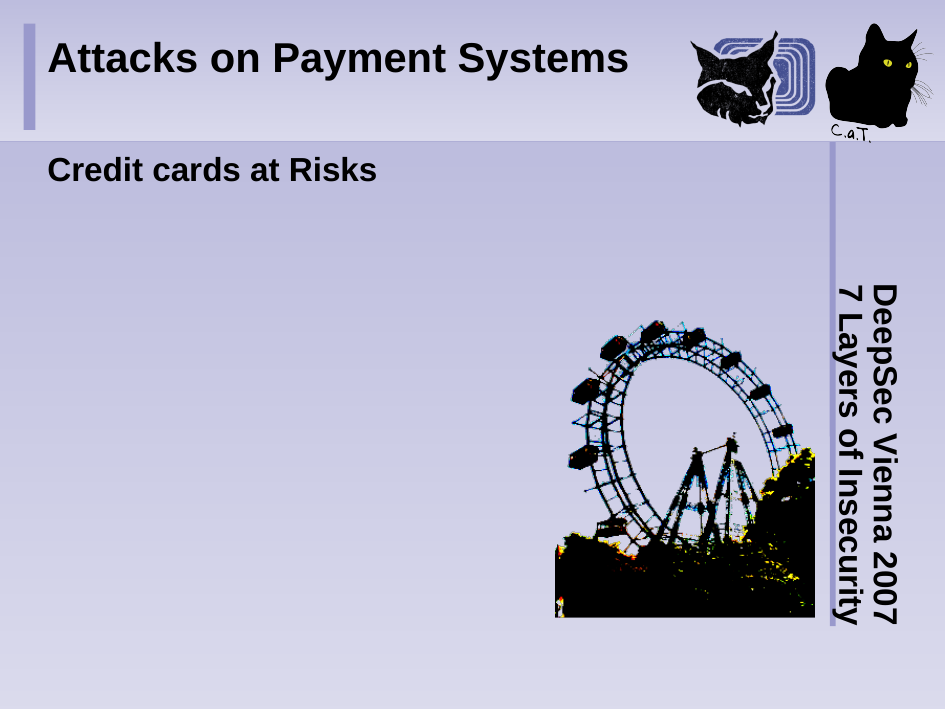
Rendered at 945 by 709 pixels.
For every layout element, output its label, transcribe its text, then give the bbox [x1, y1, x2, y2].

picture [685, 23, 934, 143]
list Credit cards at Risks [47, 153, 815, 634]
title Attacks on Payment Systems [47, 37, 813, 130]
